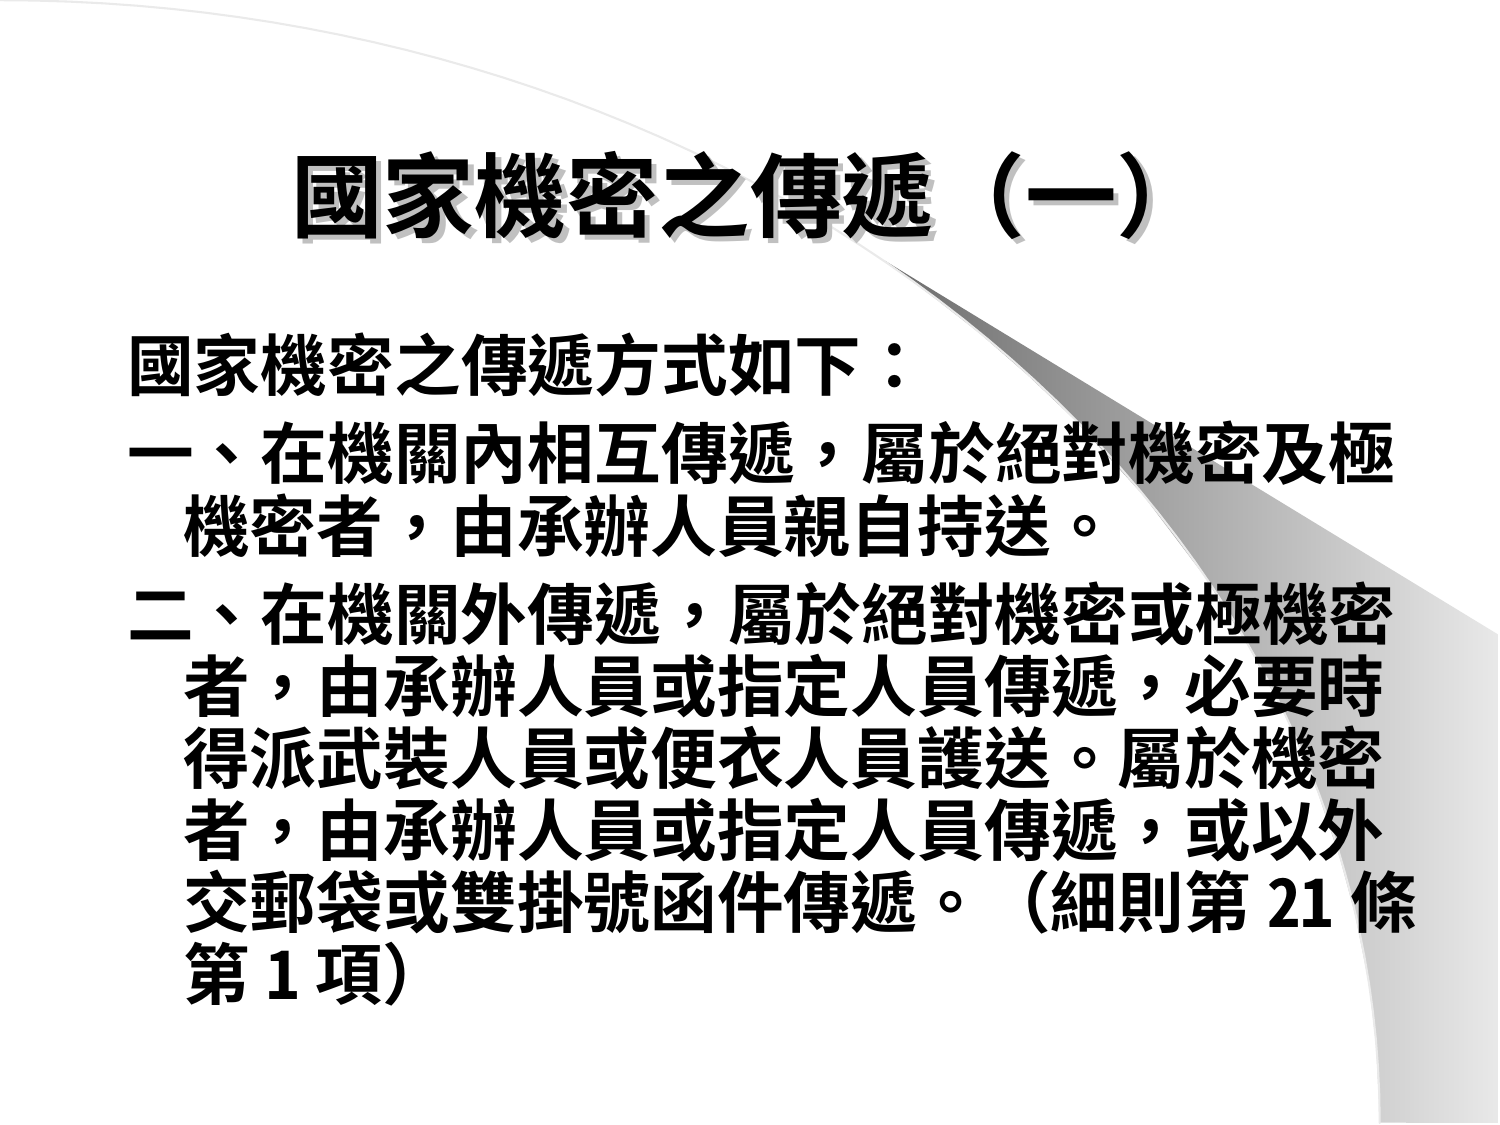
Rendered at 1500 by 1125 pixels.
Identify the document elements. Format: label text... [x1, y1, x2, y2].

title 國家機密之傳遞（一） [112, 99, 1388, 288]
list 國家機密之傳遞方式如下： 一、在機關內相互傳遞，屬於絕對機密及極機密者，由承辦人員親自持送。 二、在機關外傳遞，屬於絕對機密或極機密者，由承辦人員或指定人員傳遞，必要時得派武裝人員或便衣人員護送。屬於機密者，由承辦人員或指定人員傳遞，或以外交郵袋或雙掛號函件傳遞。（細則第21條第1項） [112, 324, 1438, 1075]
